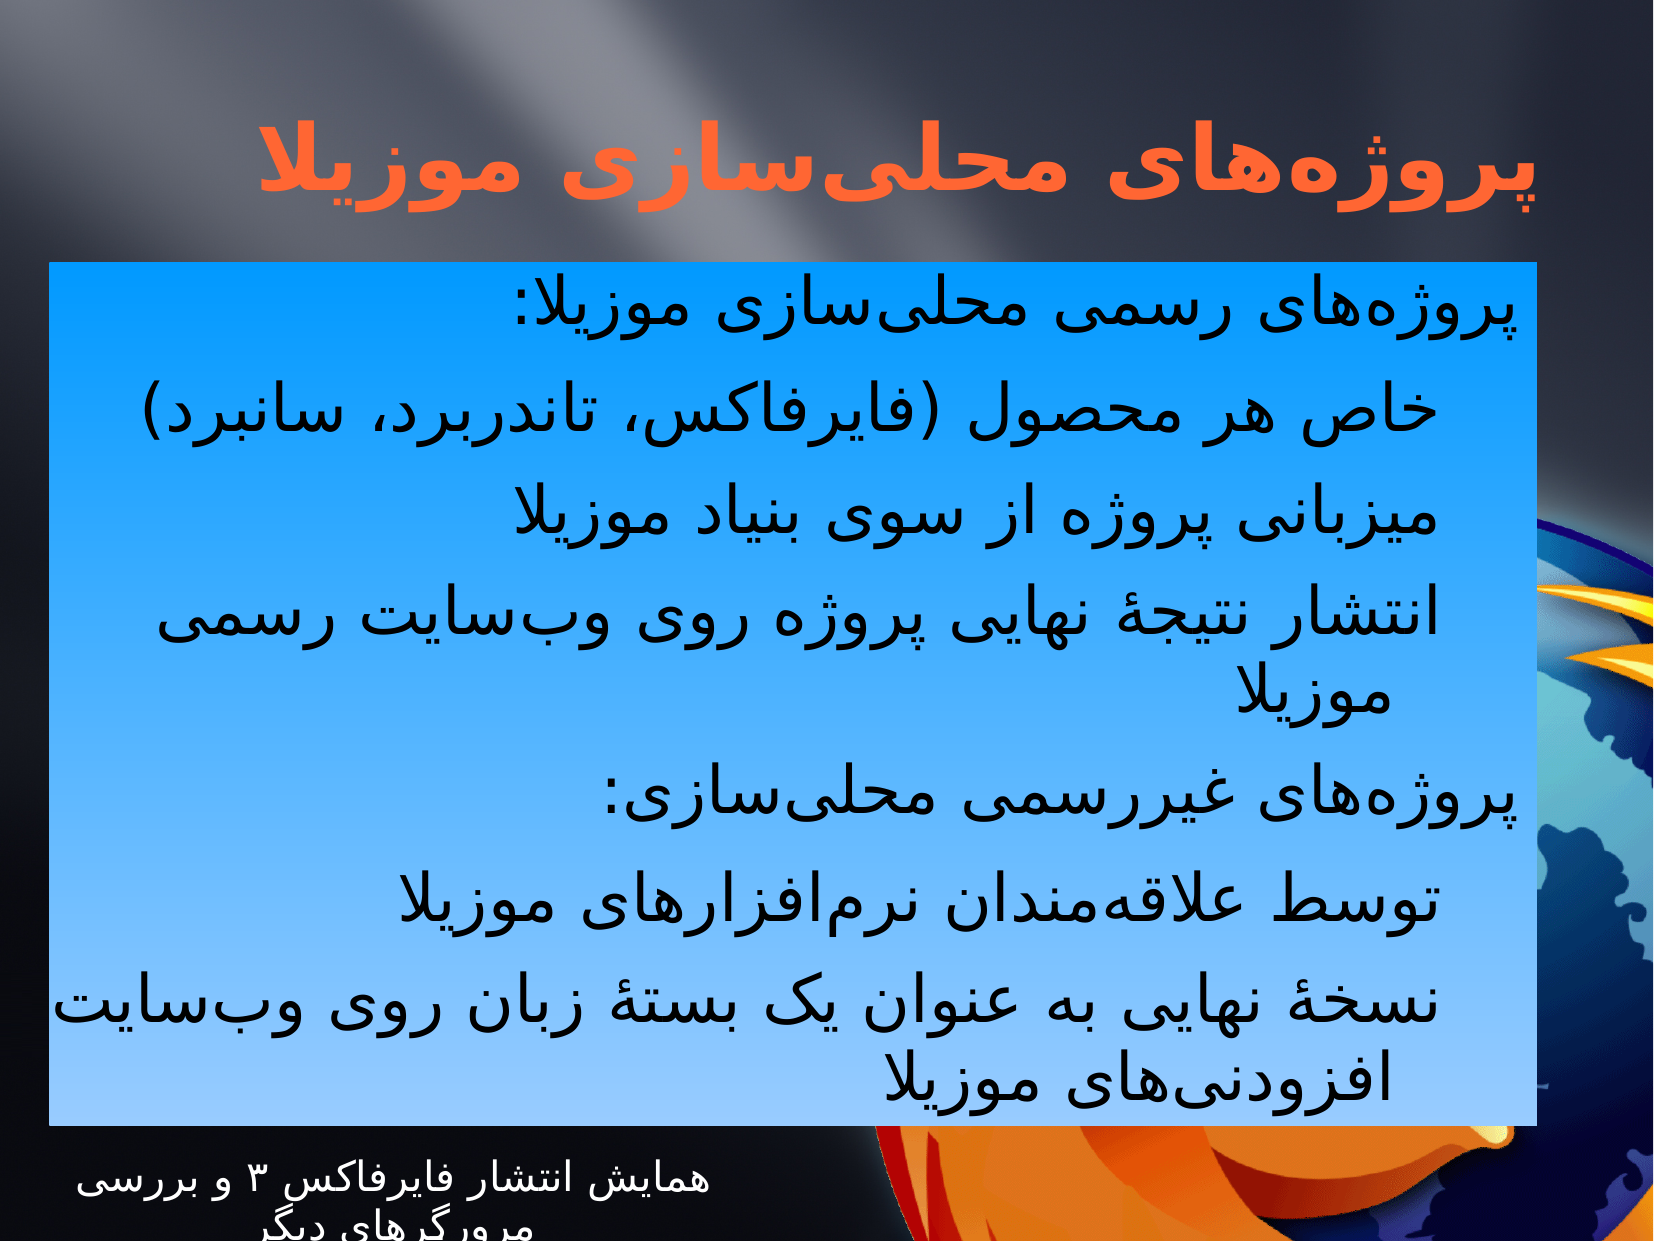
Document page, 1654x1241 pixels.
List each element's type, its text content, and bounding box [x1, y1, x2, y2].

title پروژه‌های محلی‌سازی موزیلا [149, 55, 1575, 263]
picture [521, 1231, 528, 1237]
picture [0, 0, 1654, 1241]
list پروژه‌های رسمی محلی‌سازی موزیلا: خاص هر محصول (فایرفاکس، تاندربرد، سانبرد) میزبانی پروژه از سوی بنیاد موزیلا انتشار نتیجهٔ نهایی پروژه روی وب‌سایت رسمی موزیلا پروژه‌های غیررسمی محلی‌سازی: توسط علاقه‌مندان نرم‌افزارهای موزیلا نسخهٔ نهایی به عنوان یک بستهٔ زبان روی وب‌سایت افزودنی‌های موزیلا [49, 262, 1537, 1126]
